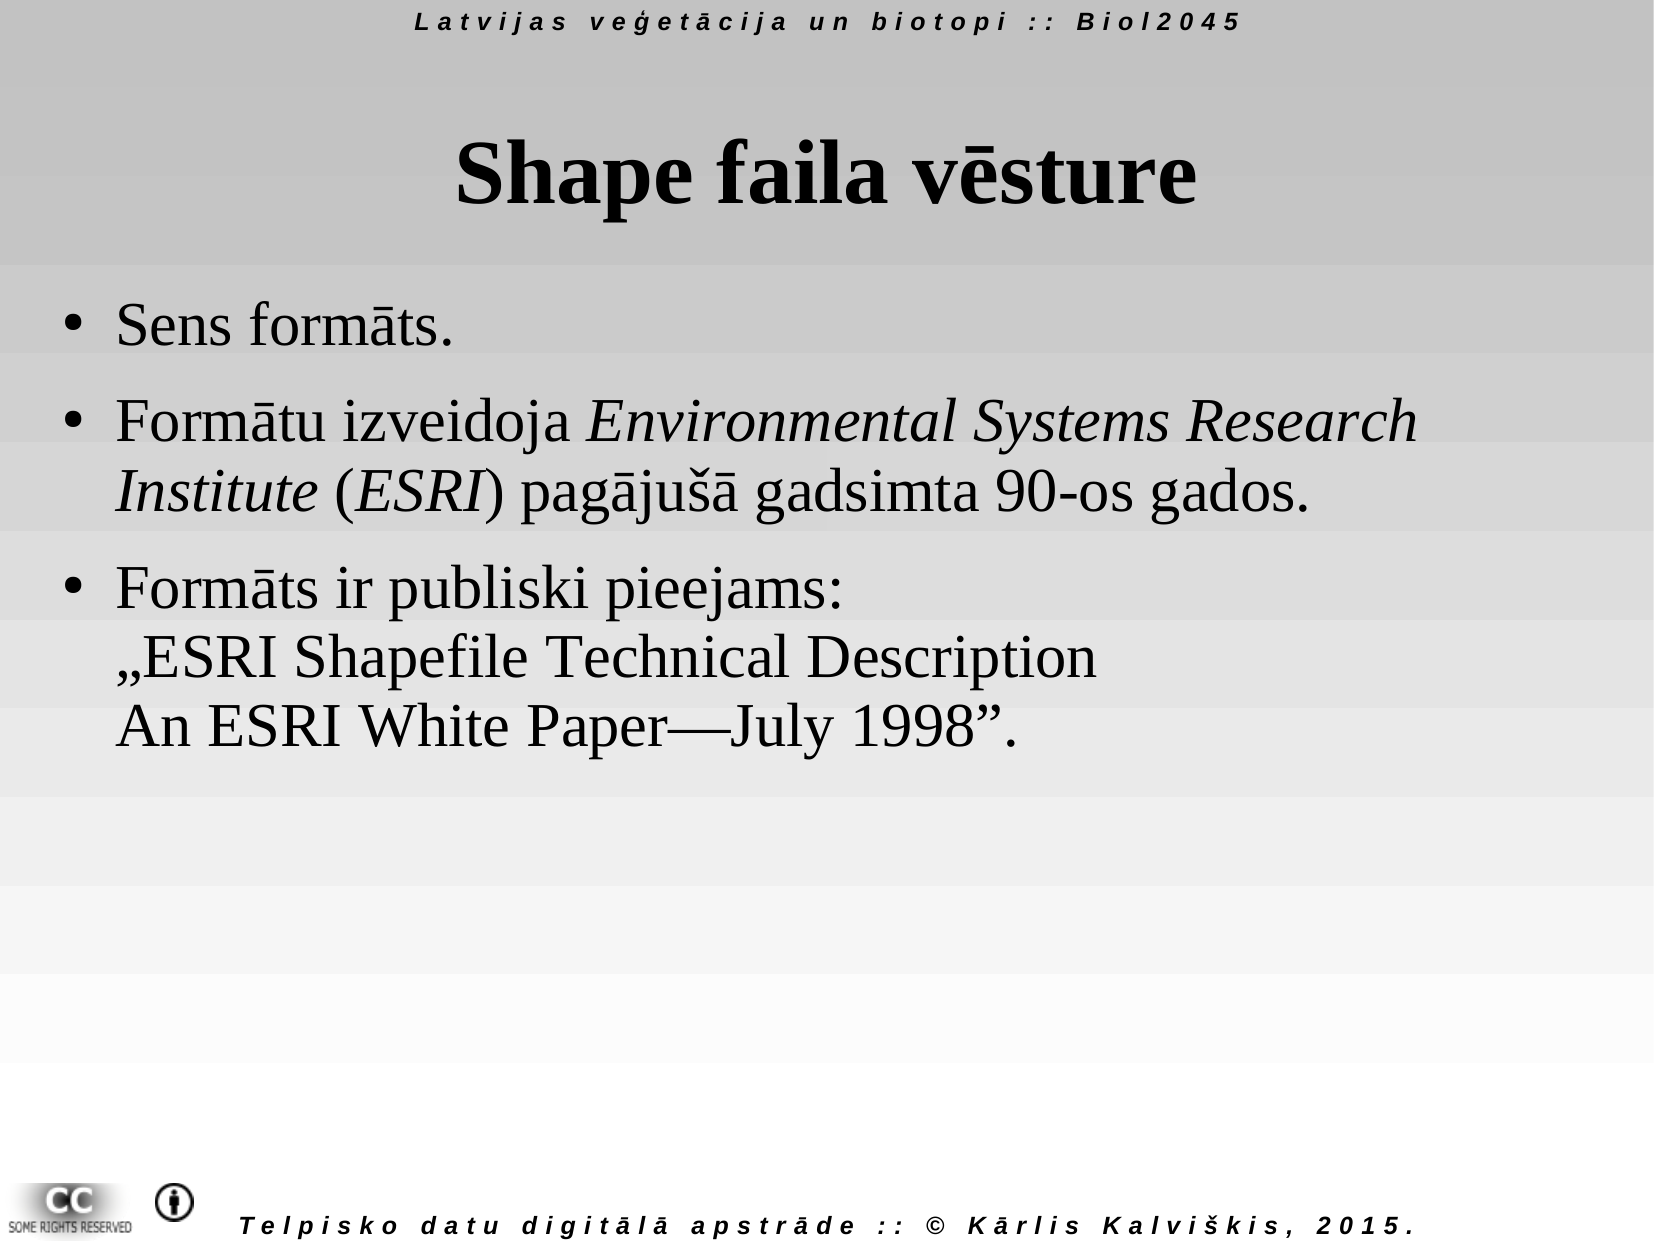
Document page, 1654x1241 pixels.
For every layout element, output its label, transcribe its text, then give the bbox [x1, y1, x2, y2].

list Sens formāts. Formātu izveidoja Environmental Systems Research Institute (ESRI) pagājušā gadsimta 90-os gados. Formāts ir publiski pieejams: „ESRI Shapefile Technical Description An ESRI White Paper—July 1998”. [44, 289, 1610, 1113]
picture [0, 0, 1654, 1241]
title Shape faila vēsture [29, 49, 1625, 296]
